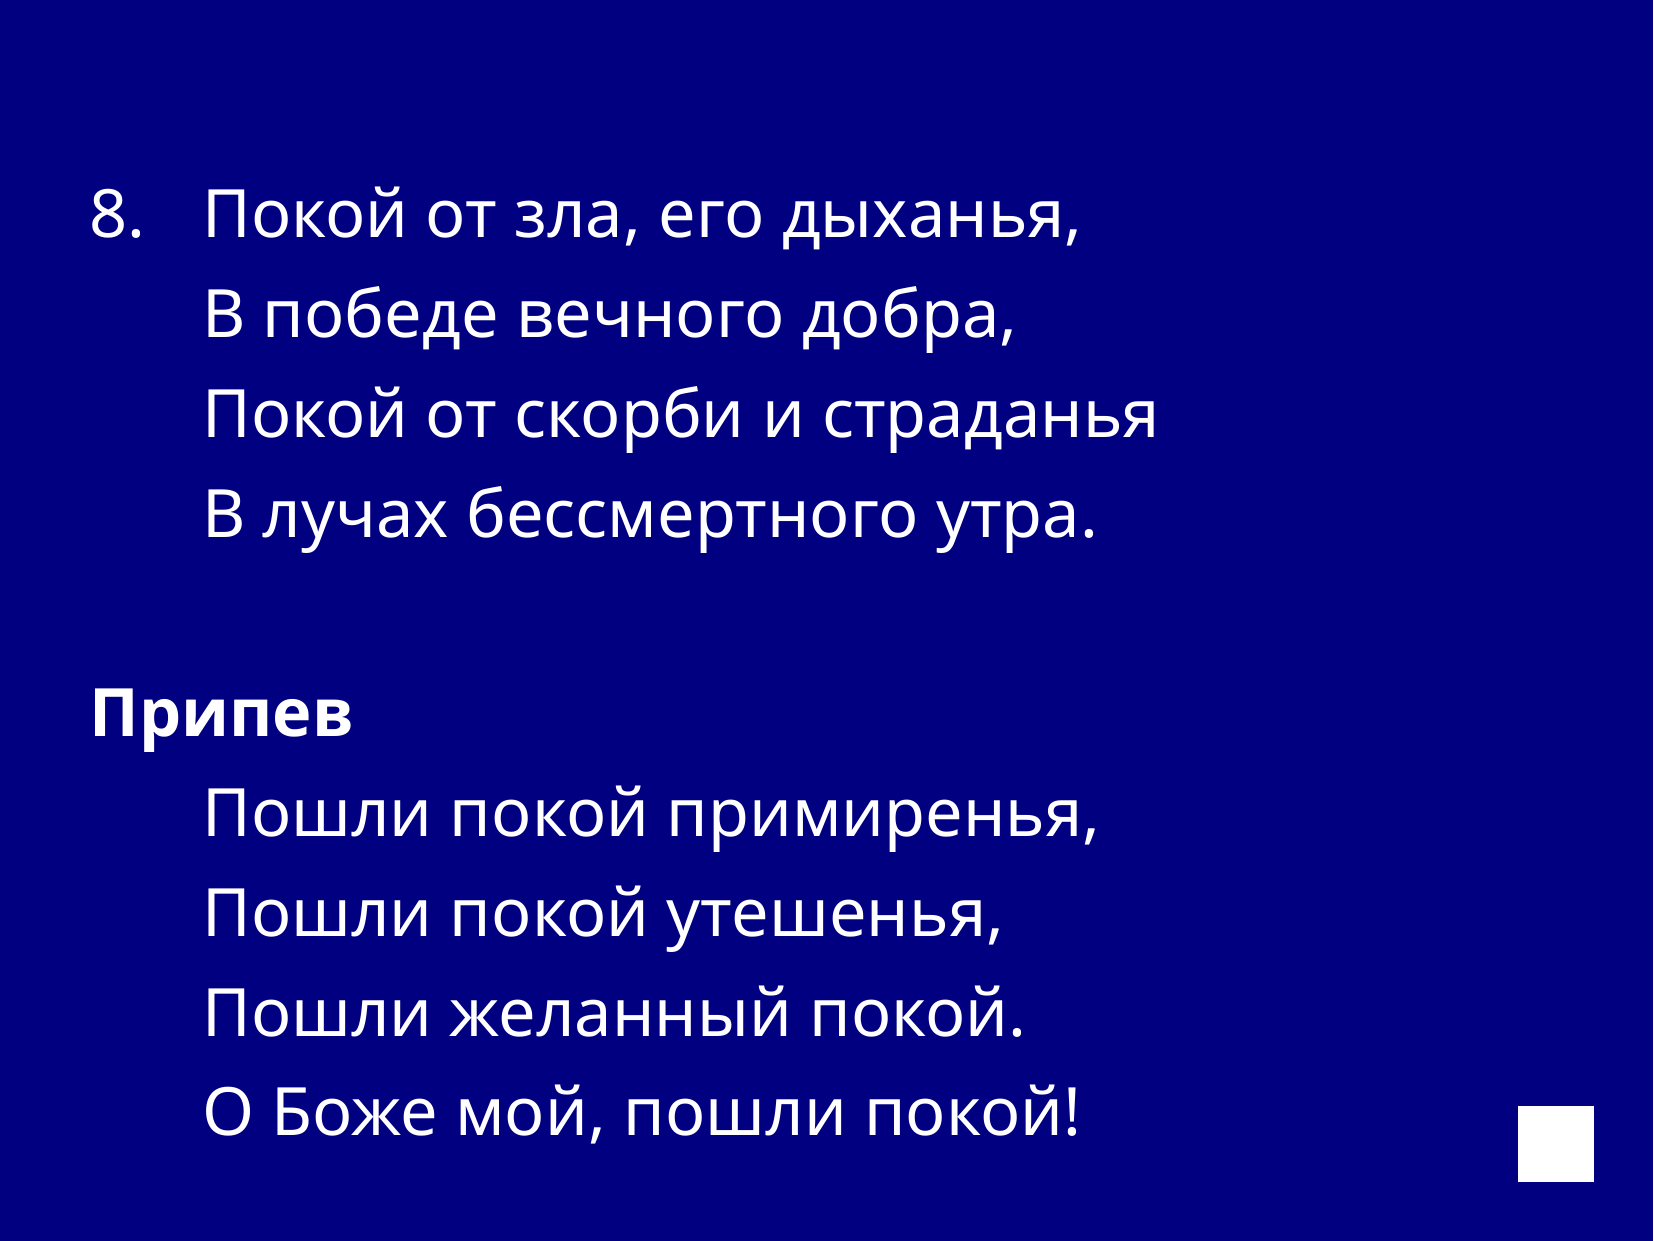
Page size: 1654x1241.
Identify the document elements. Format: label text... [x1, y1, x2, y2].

text_box 8. Покой от зла, его дыханья, В победе вечного добра, Покой от скорби и страданья В лучах бессмертного утра. Припев Пошли покой примиренья, Пошли покой утешенья, Пошли желанный покой. О Боже мой, пошли покой! [75, 150, 1576, 1163]
text_box [1518, 1106, 1594, 1182]
